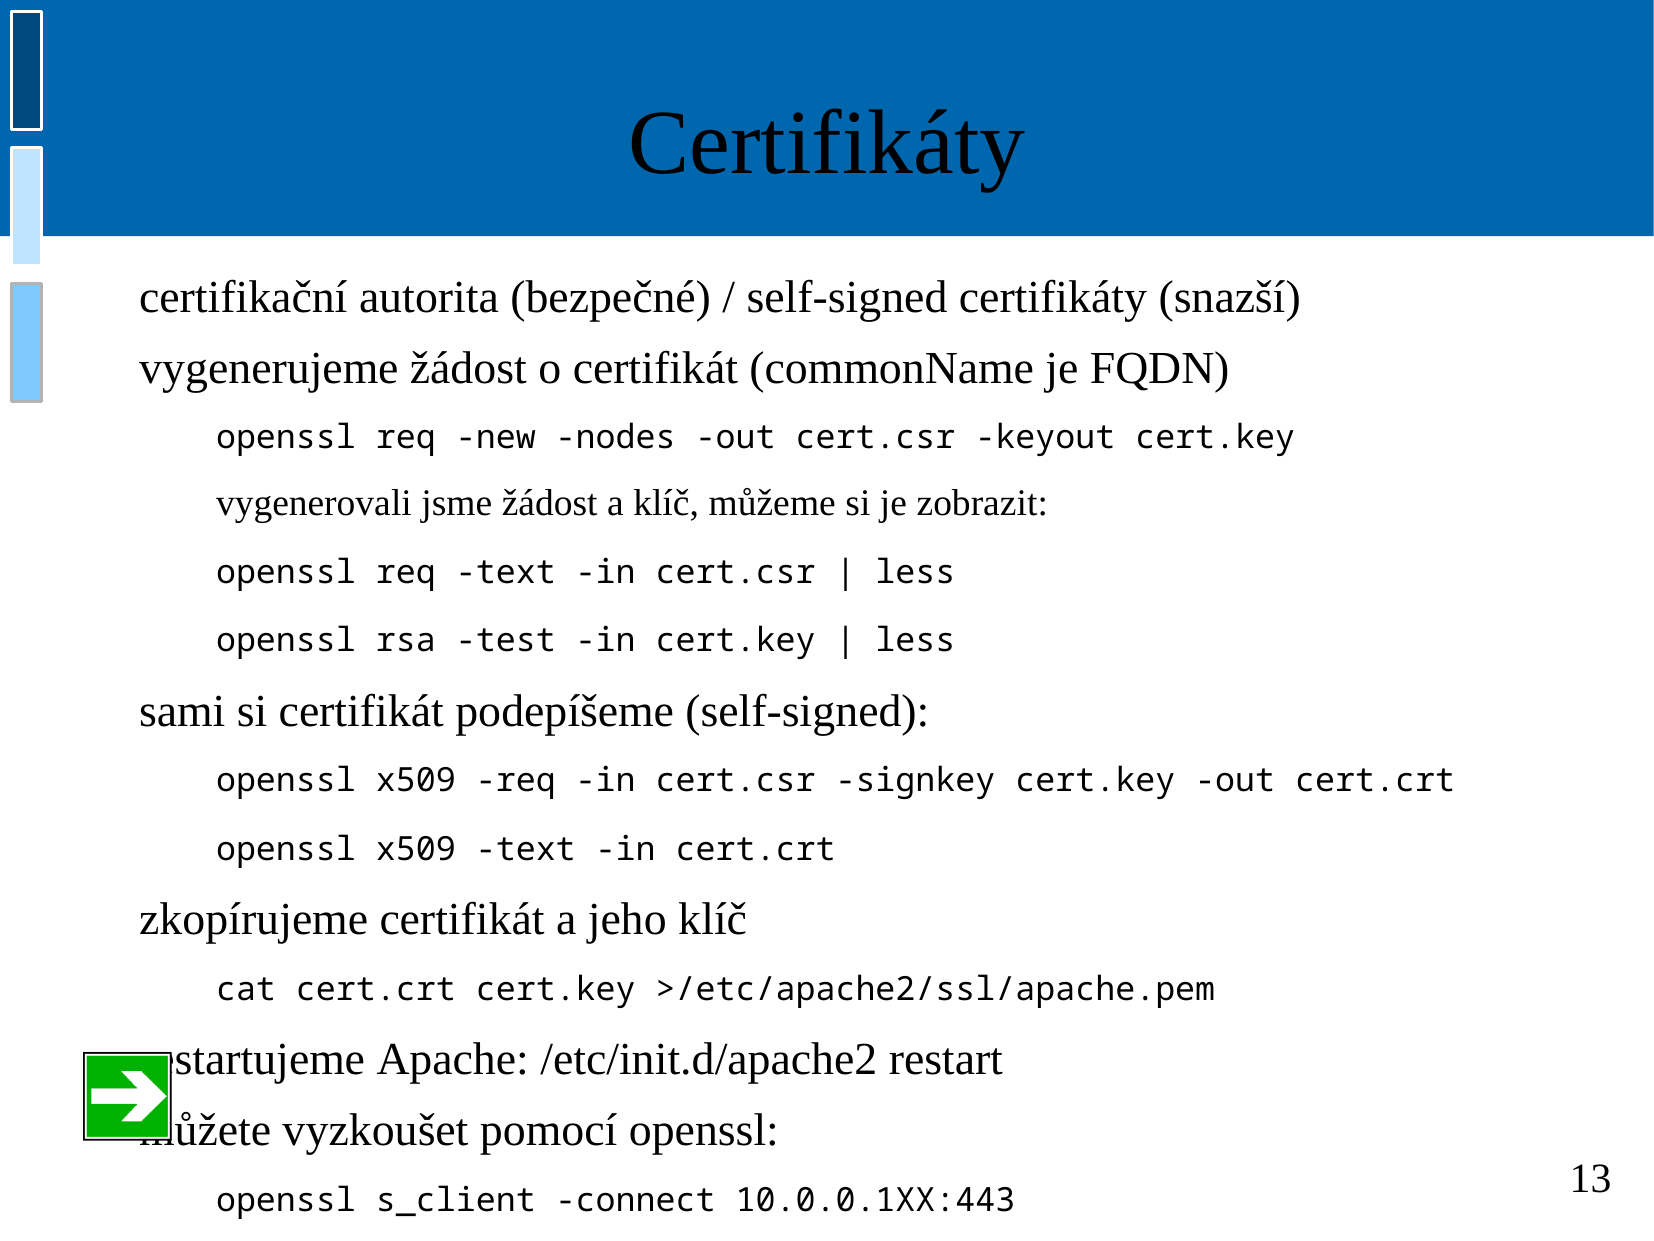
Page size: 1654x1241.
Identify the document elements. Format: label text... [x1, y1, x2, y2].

picture [76, 1045, 178, 1147]
list certifikační autorita (bezpečné) / self-signed certifikáty (snazší) vygenerujeme žádost o certifikát (commonName je FQDN) openssl req -new -nodes -out cert.csr -keyout cert.key vygenerovali jsme žádost a klíč, můžeme si je zobrazit: openssl req -text -in cert.csr | less openssl rsa -test -in cert.key | less sami si certifikát podepíšeme (self-signed): openssl x509 -req -in cert.csr -signkey cert.key -out cert.crt openssl x509 -text -in cert.crt zkopírujeme certifikát a jeho klíč cat cert.crt cert.key >/etc/apache2/ssl/apache.pem restartujeme Apache: /etc/init.d/apache2 restart můžete vyzkoušet pomocí openssl: openssl s_client -connect 10.0.0.1XX:443 [121, 271, 1534, 1176]
title Certifikáty [121, 49, 1534, 237]
